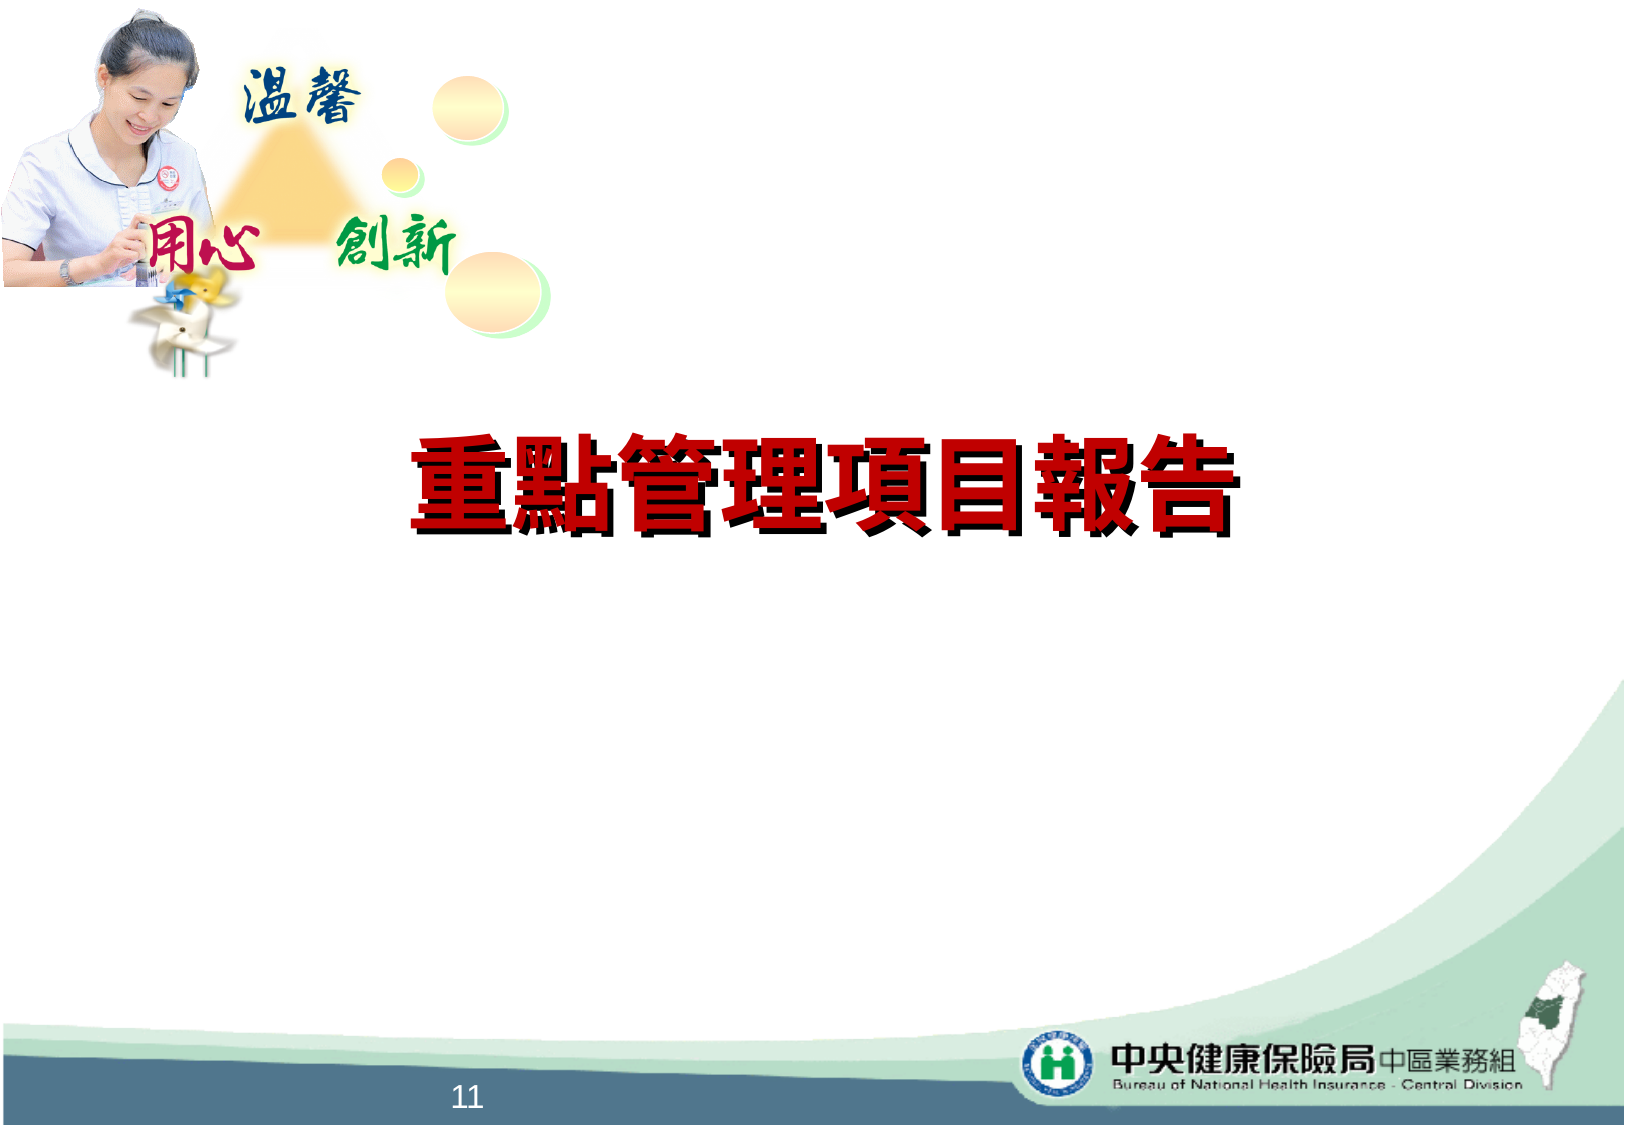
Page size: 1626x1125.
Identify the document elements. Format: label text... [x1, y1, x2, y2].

text_box [435, 1065, 815, 1125]
title 重點管理項目報告 [132, 316, 1515, 645]
